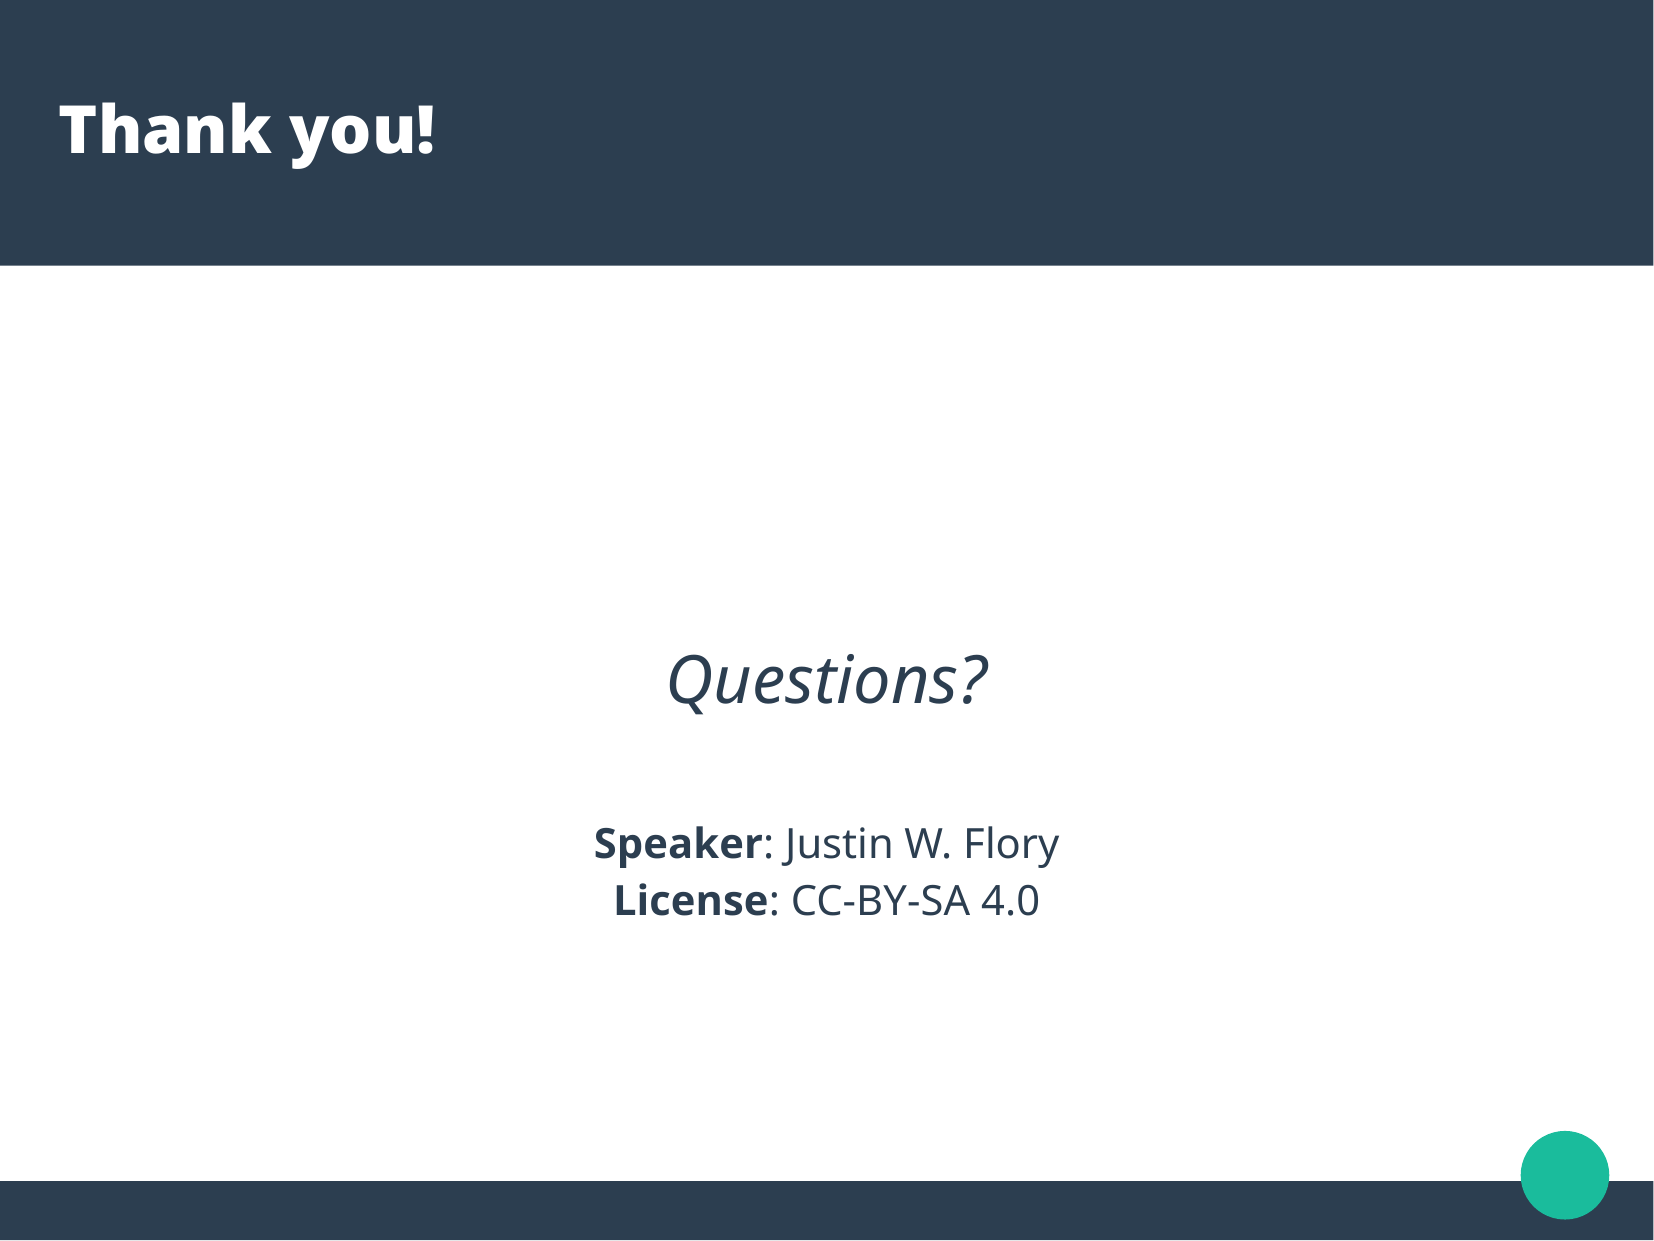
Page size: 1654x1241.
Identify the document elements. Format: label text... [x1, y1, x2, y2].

title Thank you! [59, 49, 1595, 207]
subtitle Questions? Speaker: Justin W. Flory License: CC-BY-SA 4.0 [59, 366, 1595, 1193]
